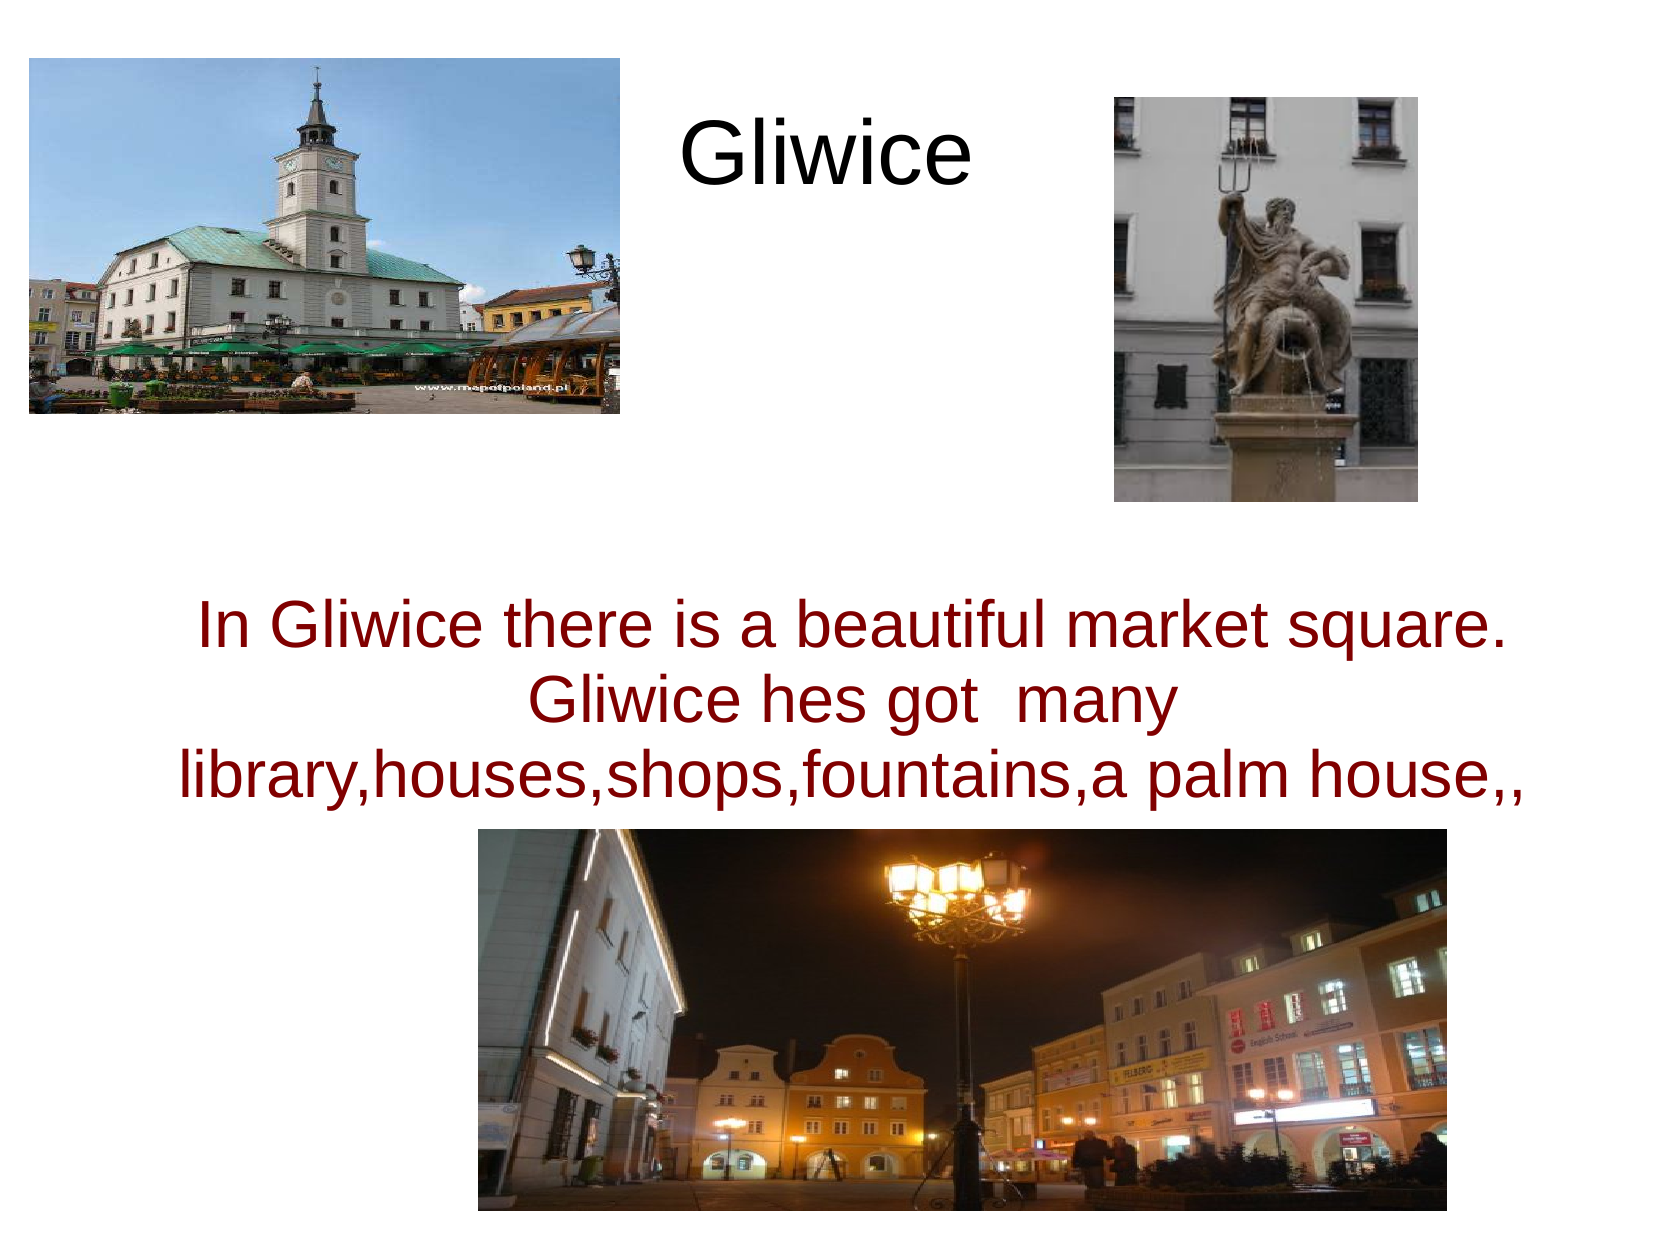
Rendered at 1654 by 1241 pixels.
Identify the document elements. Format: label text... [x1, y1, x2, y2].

picture [1114, 97, 1418, 502]
subtitle In Gliwice there is a beautiful market square. Gliwice hes got many library,houses,shops,fountains,a palm house,, [112, 297, 1595, 1102]
picture [478, 829, 1447, 1211]
title Gliwice [82, 49, 1571, 257]
picture [29, 58, 620, 414]
